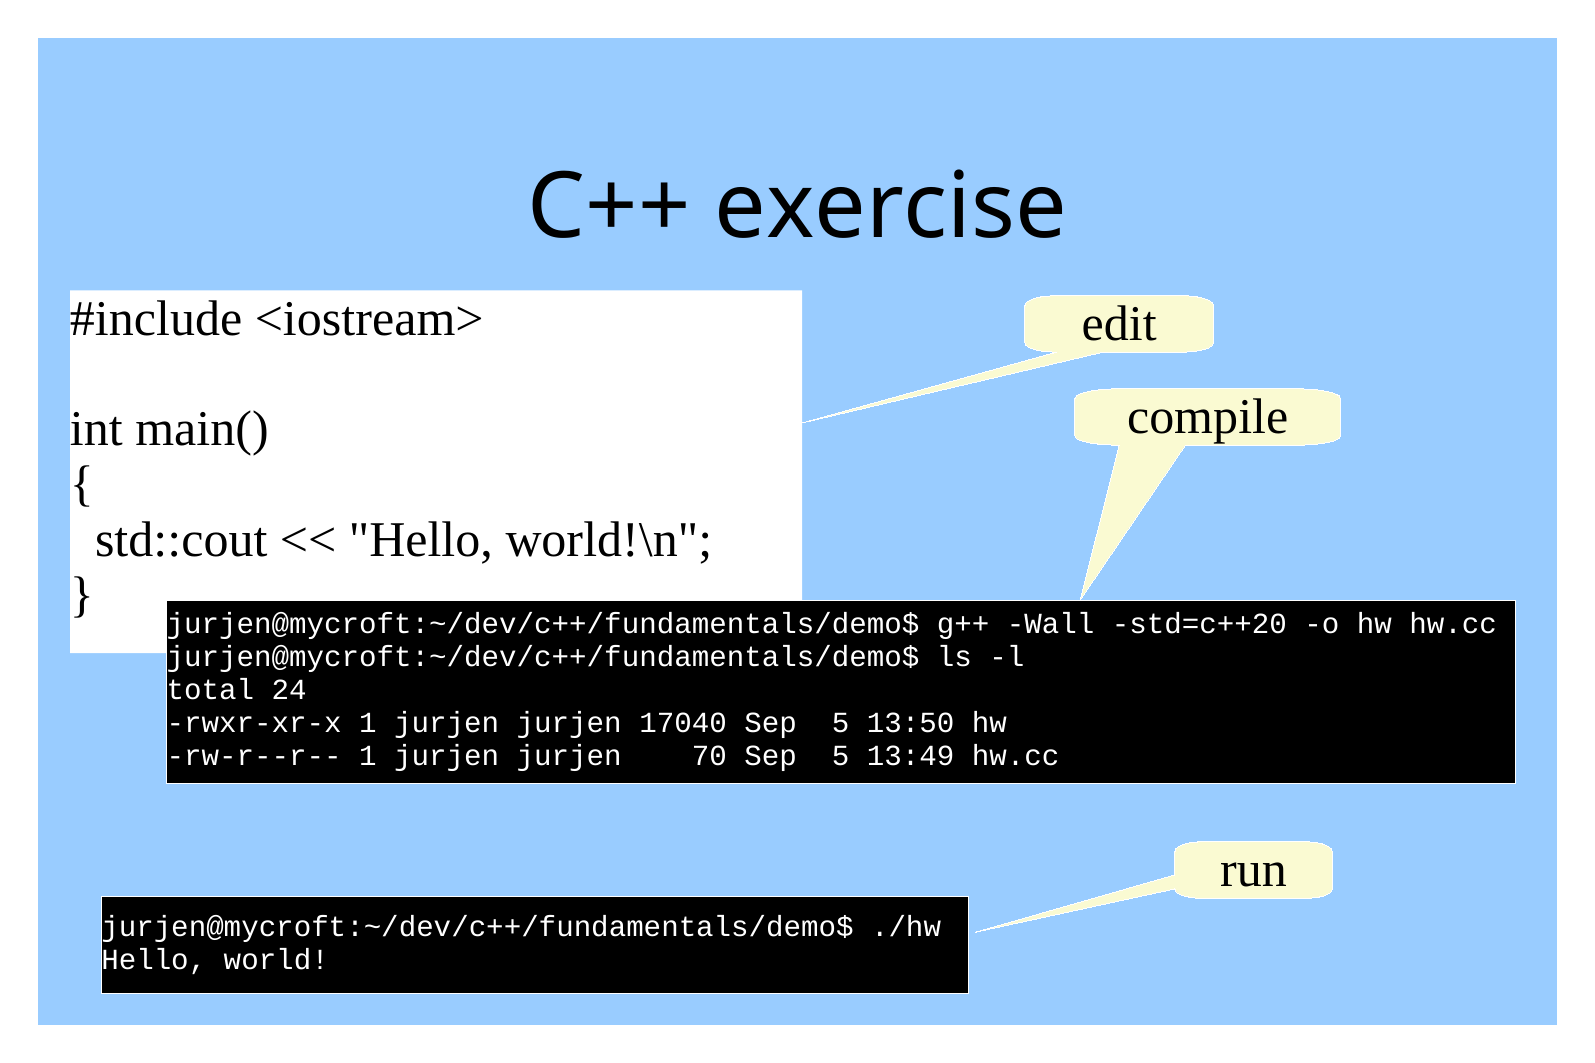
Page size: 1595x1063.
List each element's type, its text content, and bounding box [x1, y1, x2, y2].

text_box #include <iostream> int main() { std::cout << "Hello, world!\n"; } [70, 290, 803, 654]
text_box jurjen@mycroft:~/dev/c++/fundamentals/demo$ g++ -Wall -std=c++20 -o hw hw.cc jurjen@mycroft:~/dev/c++/fundamentals/demo$ ls -l total 24 -rwxr-xr-x 1 jurjen jurjen 17040 Sep 5 13:50 hw -rw-r--r-- 1 jurjen jurjen 70 Sep 5 13:49 hw.cc [166, 600, 1516, 784]
text_box compile [1074, 388, 1341, 600]
text_box edit [802, 295, 1214, 423]
text_box jurjen@mycroft:~/dev/c++/fundamentals/demo$ ./hw Hello, world! [101, 896, 969, 994]
title C++ exercise [149, 119, 1447, 285]
text_box run [975, 841, 1333, 933]
